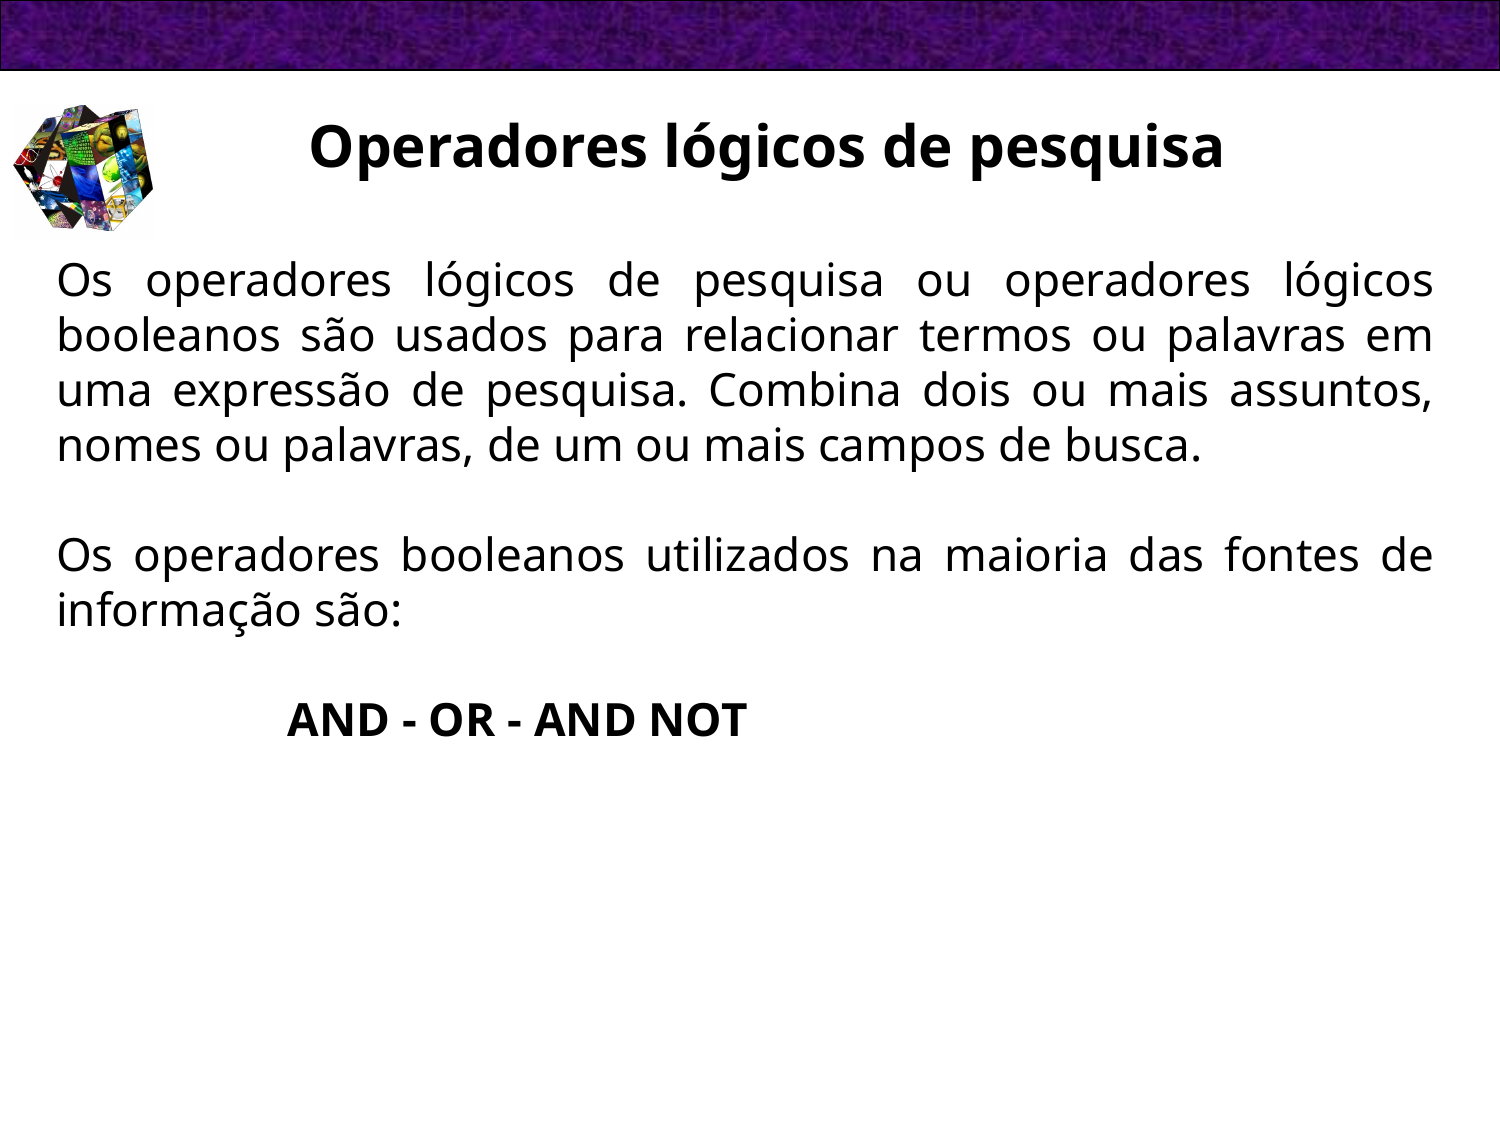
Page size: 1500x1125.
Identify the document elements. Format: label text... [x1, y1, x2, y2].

text_box Os operadores lógicos de pesquisa ou operadores lógicos booleanos são usados para relacionar termos ou palavras em uma expressão de pesquisa. Combina dois ou mais assuntos, nomes ou palavras, de um ou mais campos de busca. Os operadores booleanos utilizados na maioria das fontes de informação são: AND - OR - AND NOT [41, 243, 1451, 854]
text_box Operadores lógicos de pesquisa [100, 101, 1435, 187]
picture [1, 1, 1499, 69]
